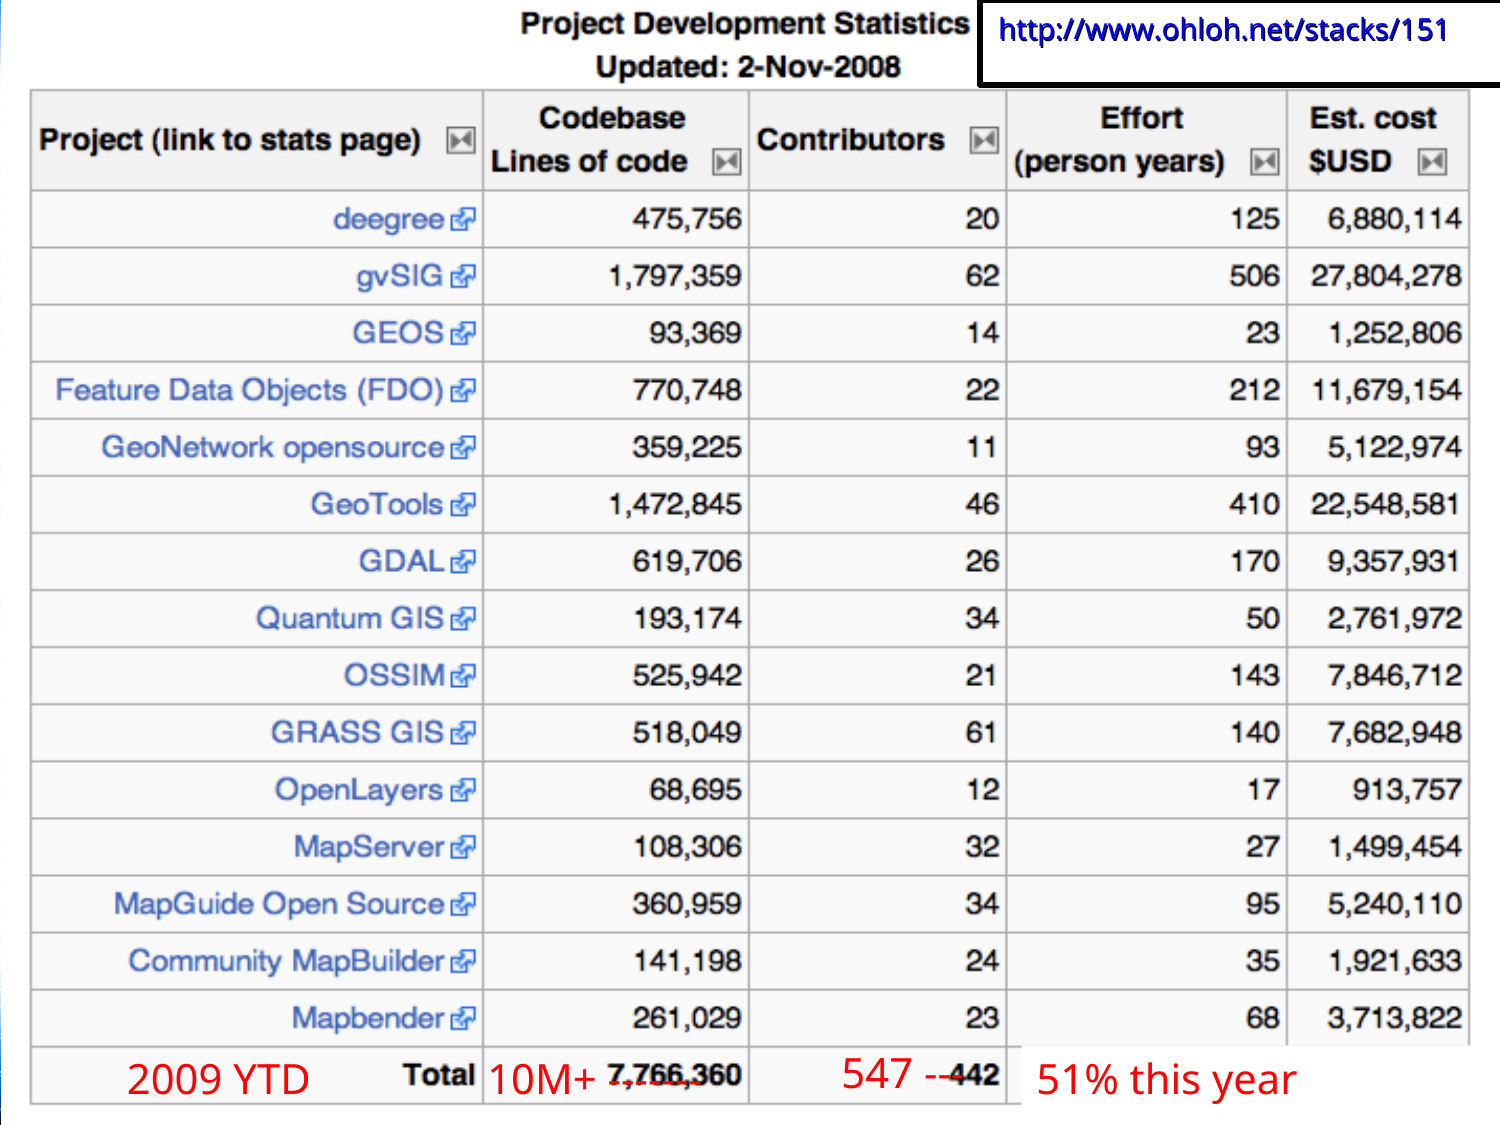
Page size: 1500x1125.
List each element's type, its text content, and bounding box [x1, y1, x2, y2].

text_box http://www.ohloh.net/stacks/151 [980, 0, 1500, 85]
text_box 51% this year [1021, 1045, 1477, 1111]
text_box 2009 YTD [112, 1045, 426, 1111]
picture [0, 0, 1500, 1125]
text_box 547 --- [826, 1039, 1500, 1125]
text_box 10M+ ------- [472, 1045, 786, 1111]
